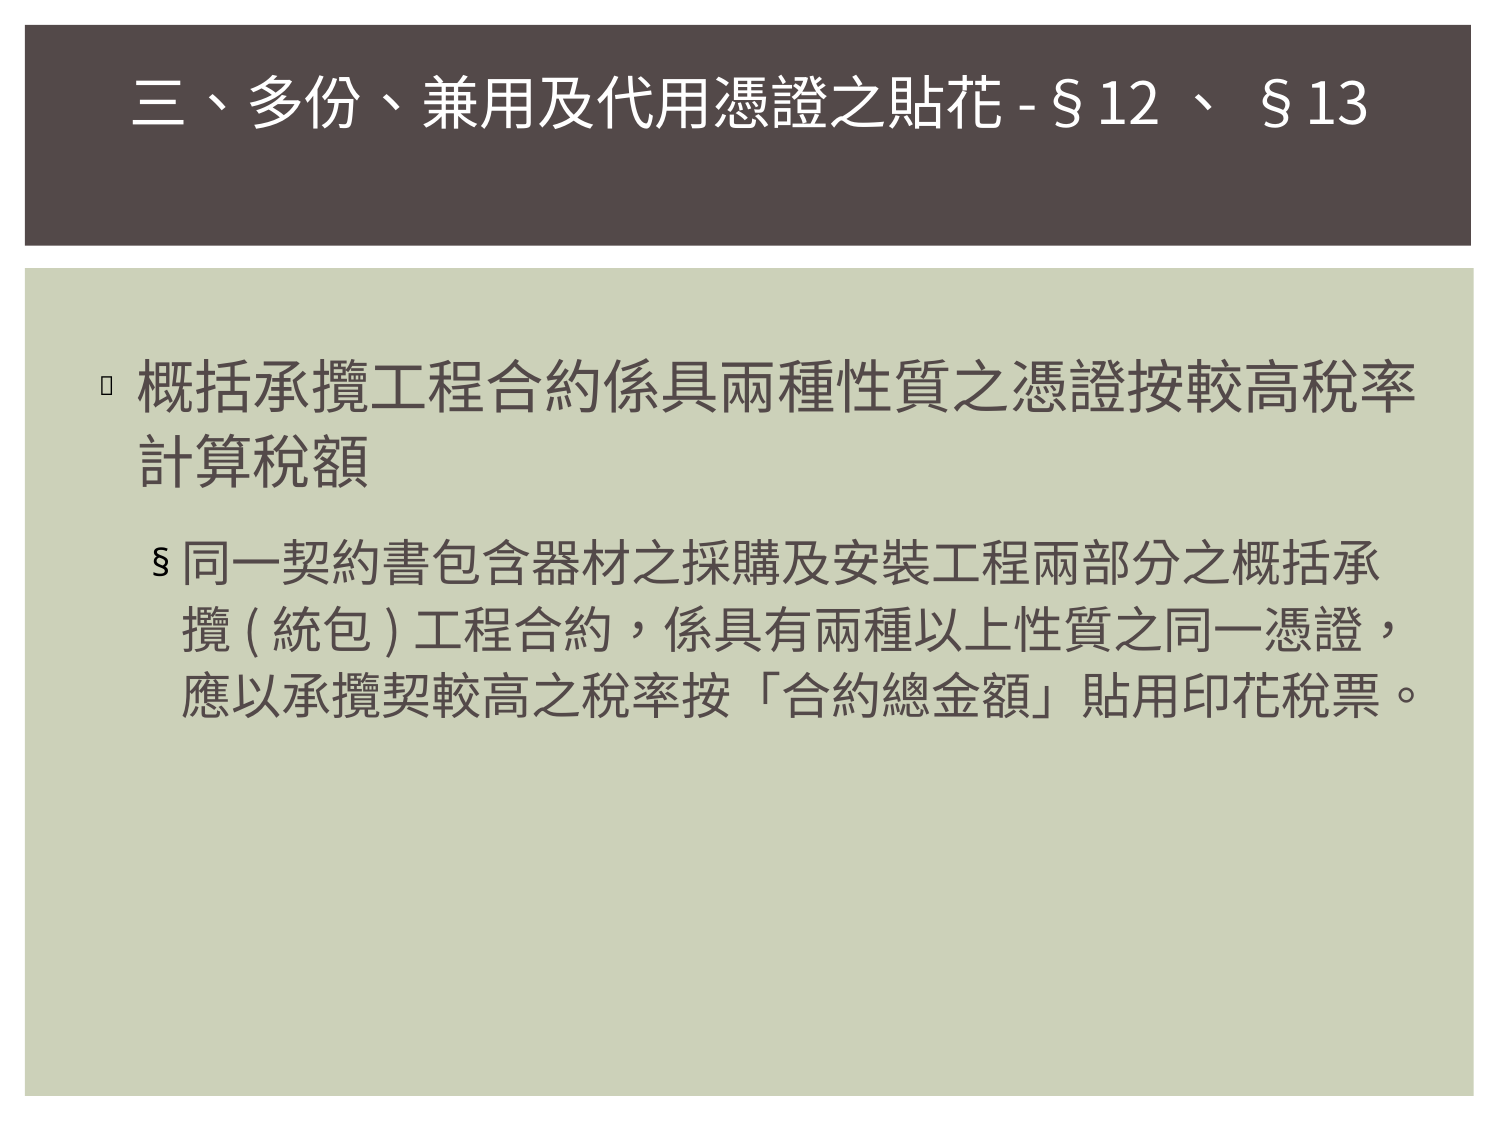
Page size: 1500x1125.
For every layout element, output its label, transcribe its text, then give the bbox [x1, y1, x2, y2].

list 概括承攬工程合約係具兩種性質之憑證按較高稅率計算稅額 同一契約書包含器材之採購及安裝工程兩部分之概括承攬(統包)工程合約，係具有兩種以上性質之同一憑證，應以承攬契較高之稅率按「合約總金額」貼用印花稅票。 [76, 338, 1436, 906]
title 三、多份、兼用及代用憑證之貼花-§12、§13 [62, 58, 1438, 232]
